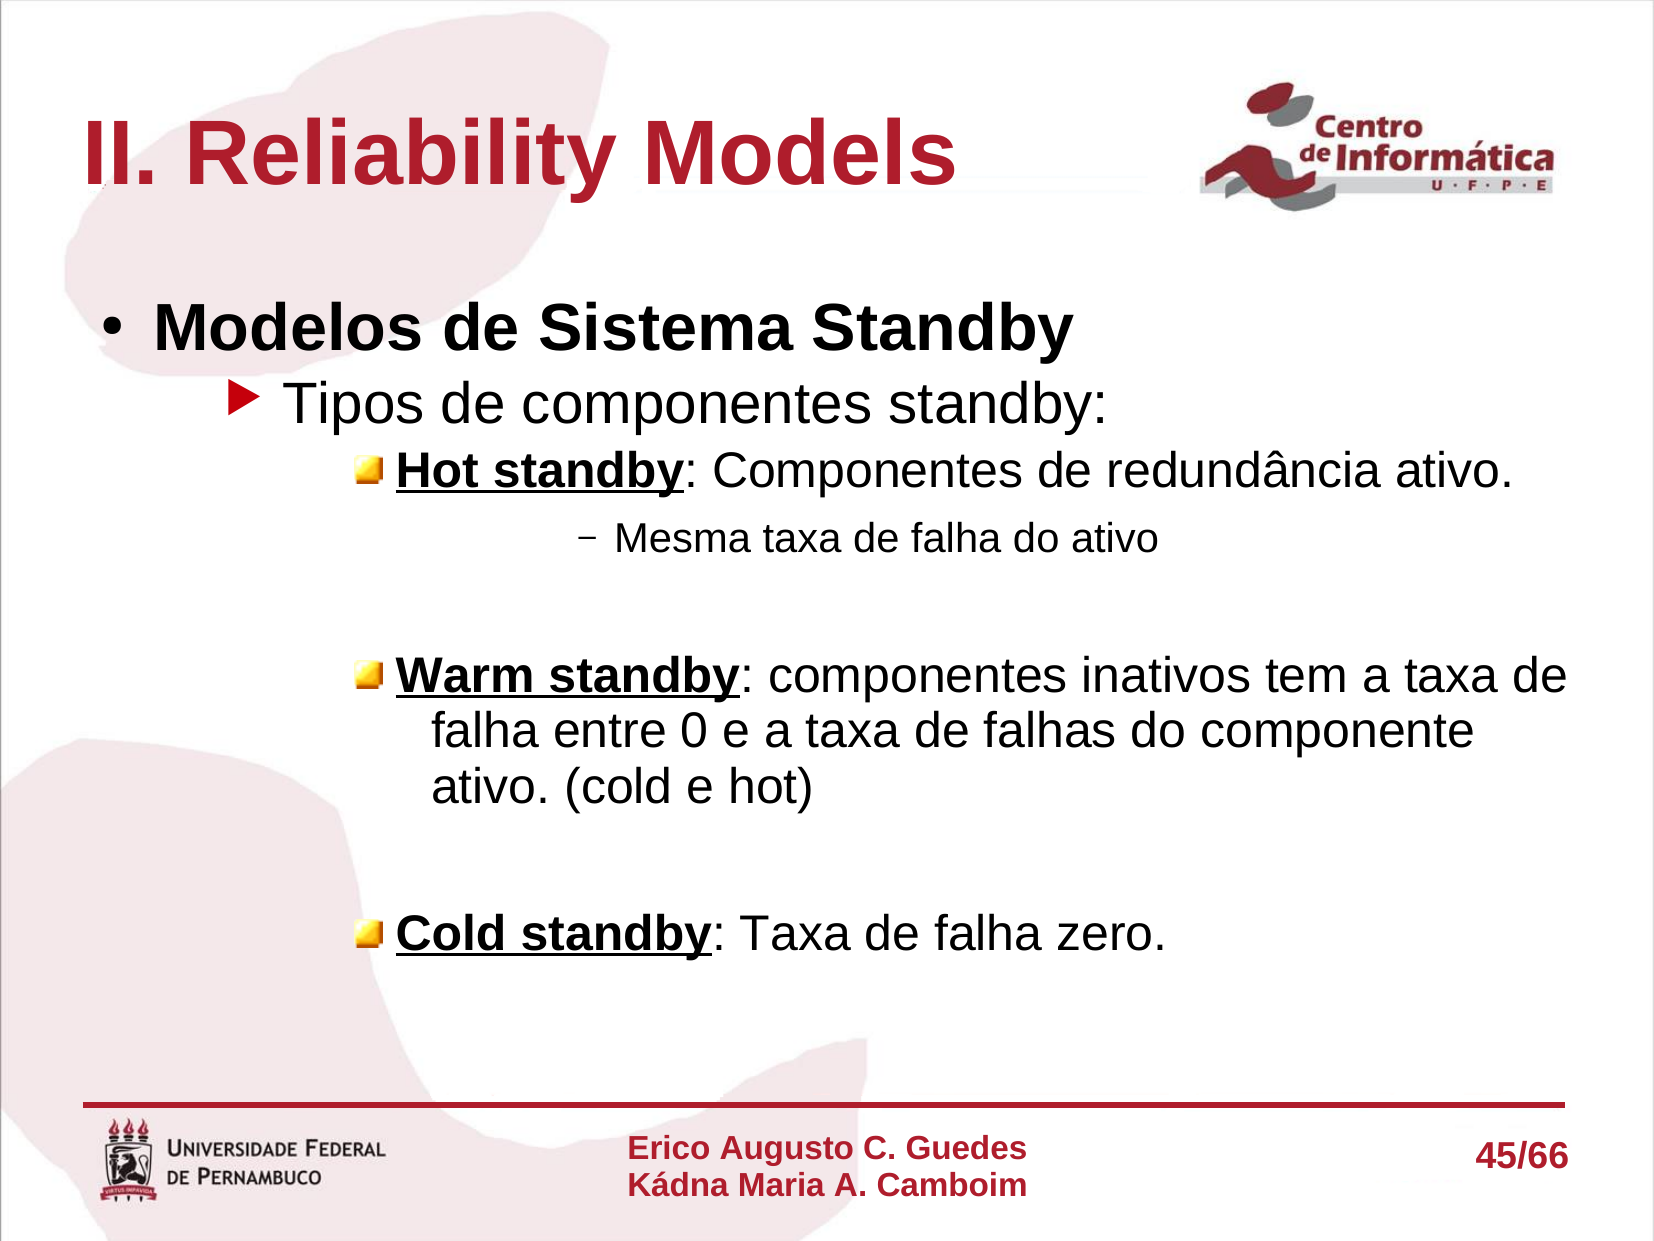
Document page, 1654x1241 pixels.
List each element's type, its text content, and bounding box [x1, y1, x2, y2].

picture [0, 0, 1654, 1241]
title II. Reliability Models [82, 56, 1571, 250]
list Modelos de Sistema Standby Tipos de componentes standby: Hot standby: Componentes de redundância ativo. Mesma taxa de falha do ativo Warm standby: componentes inativos tem a taxa de falha entre 0 e a taxa de falhas do componente ativo. (cold e hot) Cold standby: Taxa de falha zero. [82, 290, 1571, 1120]
